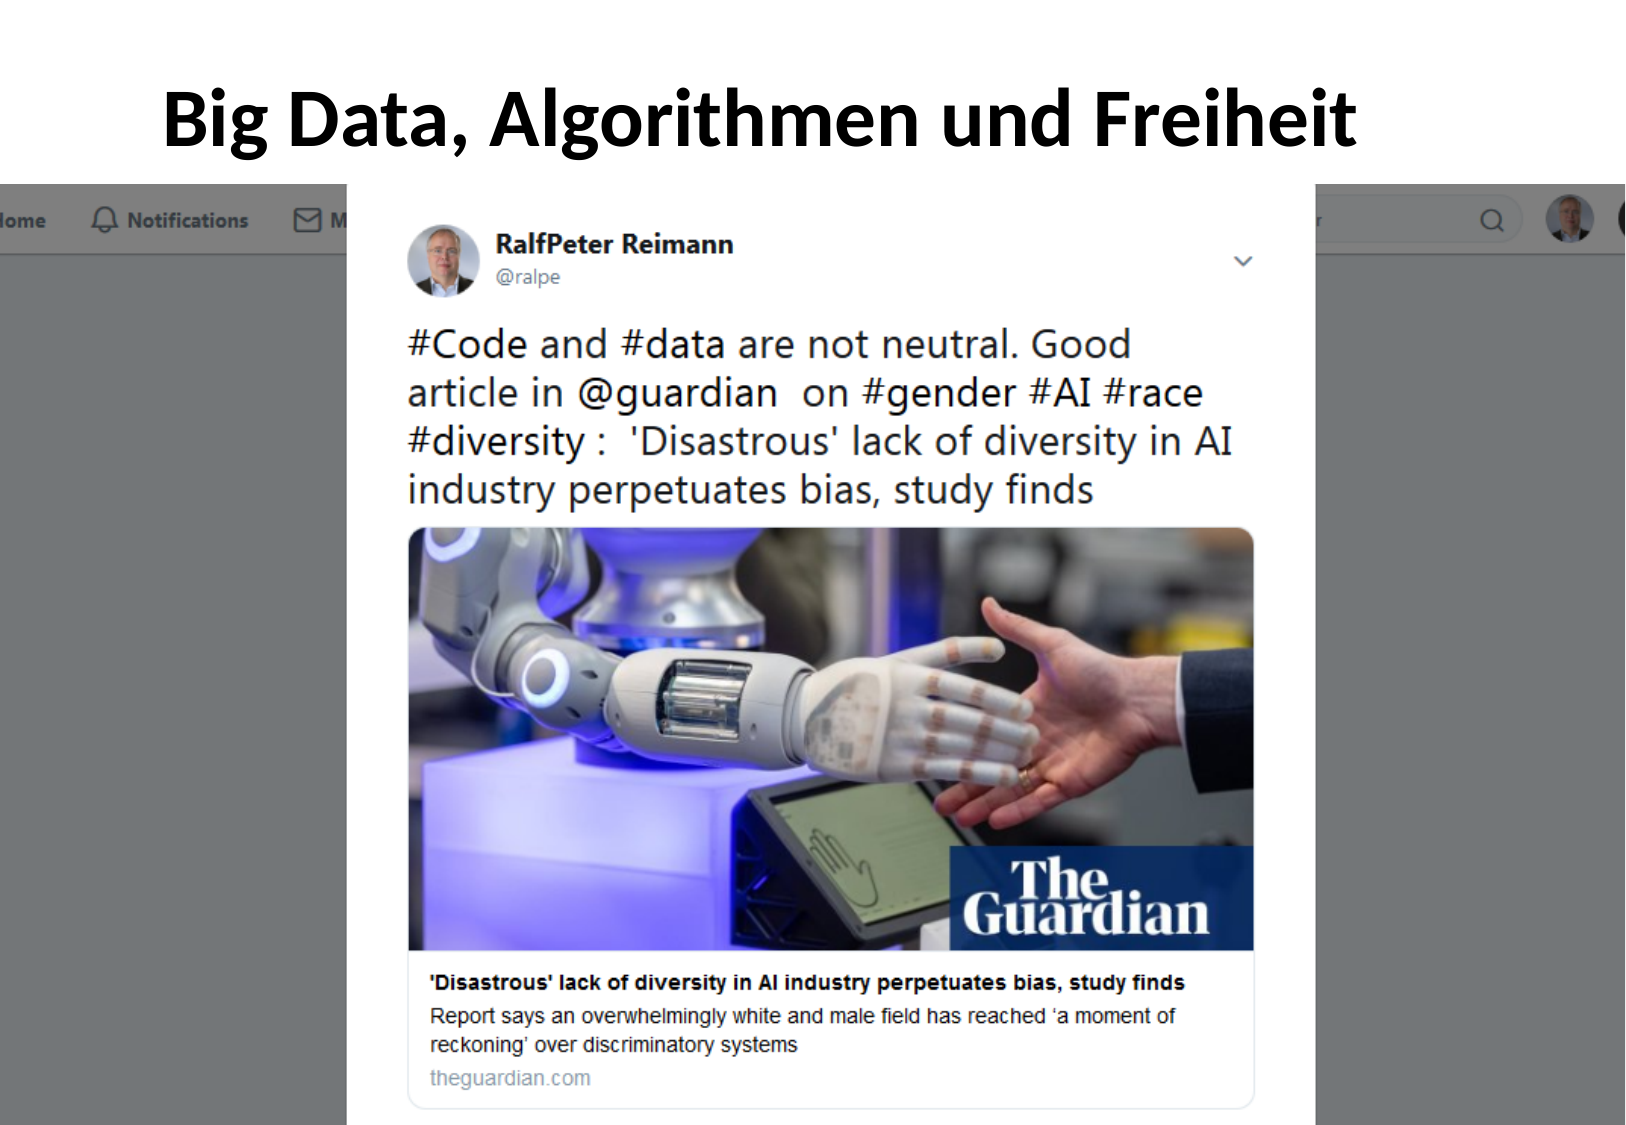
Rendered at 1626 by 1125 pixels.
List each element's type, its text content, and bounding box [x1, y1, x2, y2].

picture [0, 184, 1626, 1125]
title Big Data, Algorithmen und Freiheit [162, 74, 1461, 175]
